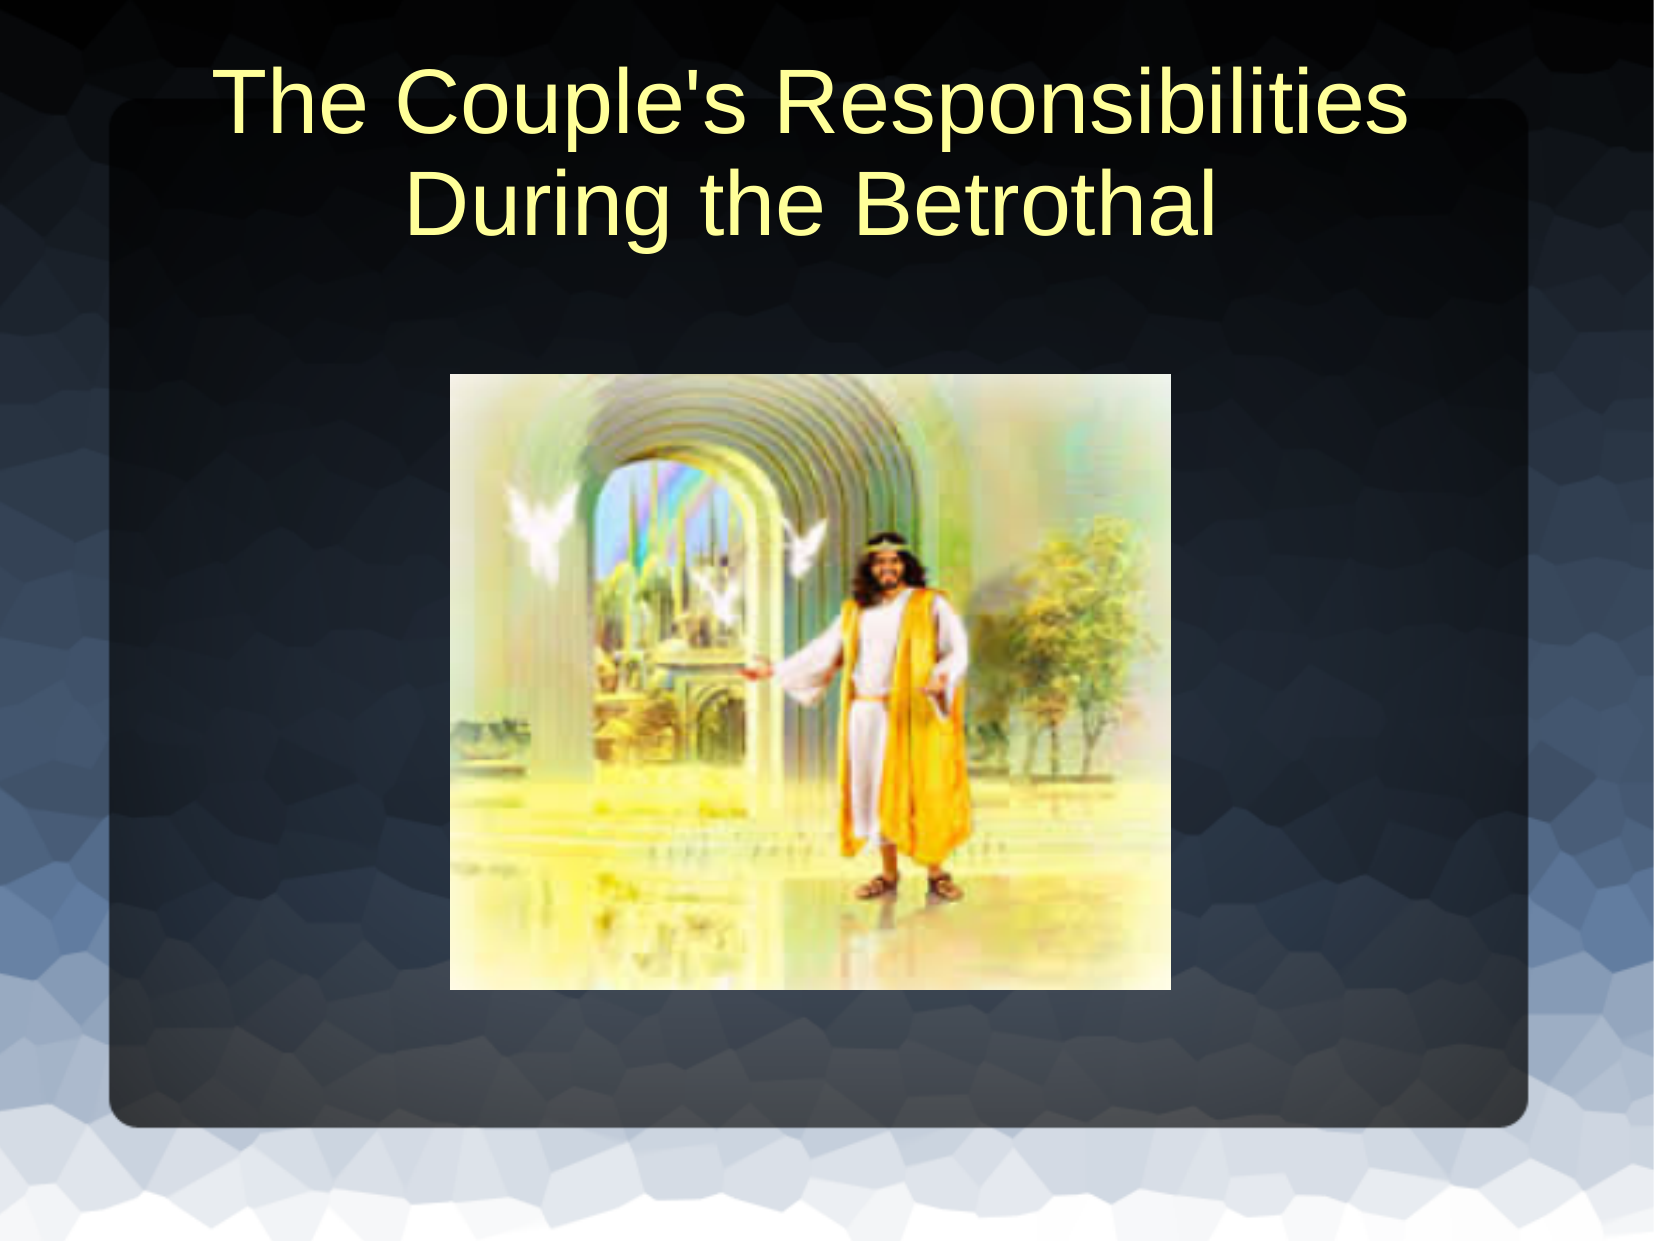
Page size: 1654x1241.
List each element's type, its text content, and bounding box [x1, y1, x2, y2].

title The Couple's Responsibilities During the Betrothal [118, 49, 1506, 257]
picture [0, 0, 1654, 1241]
